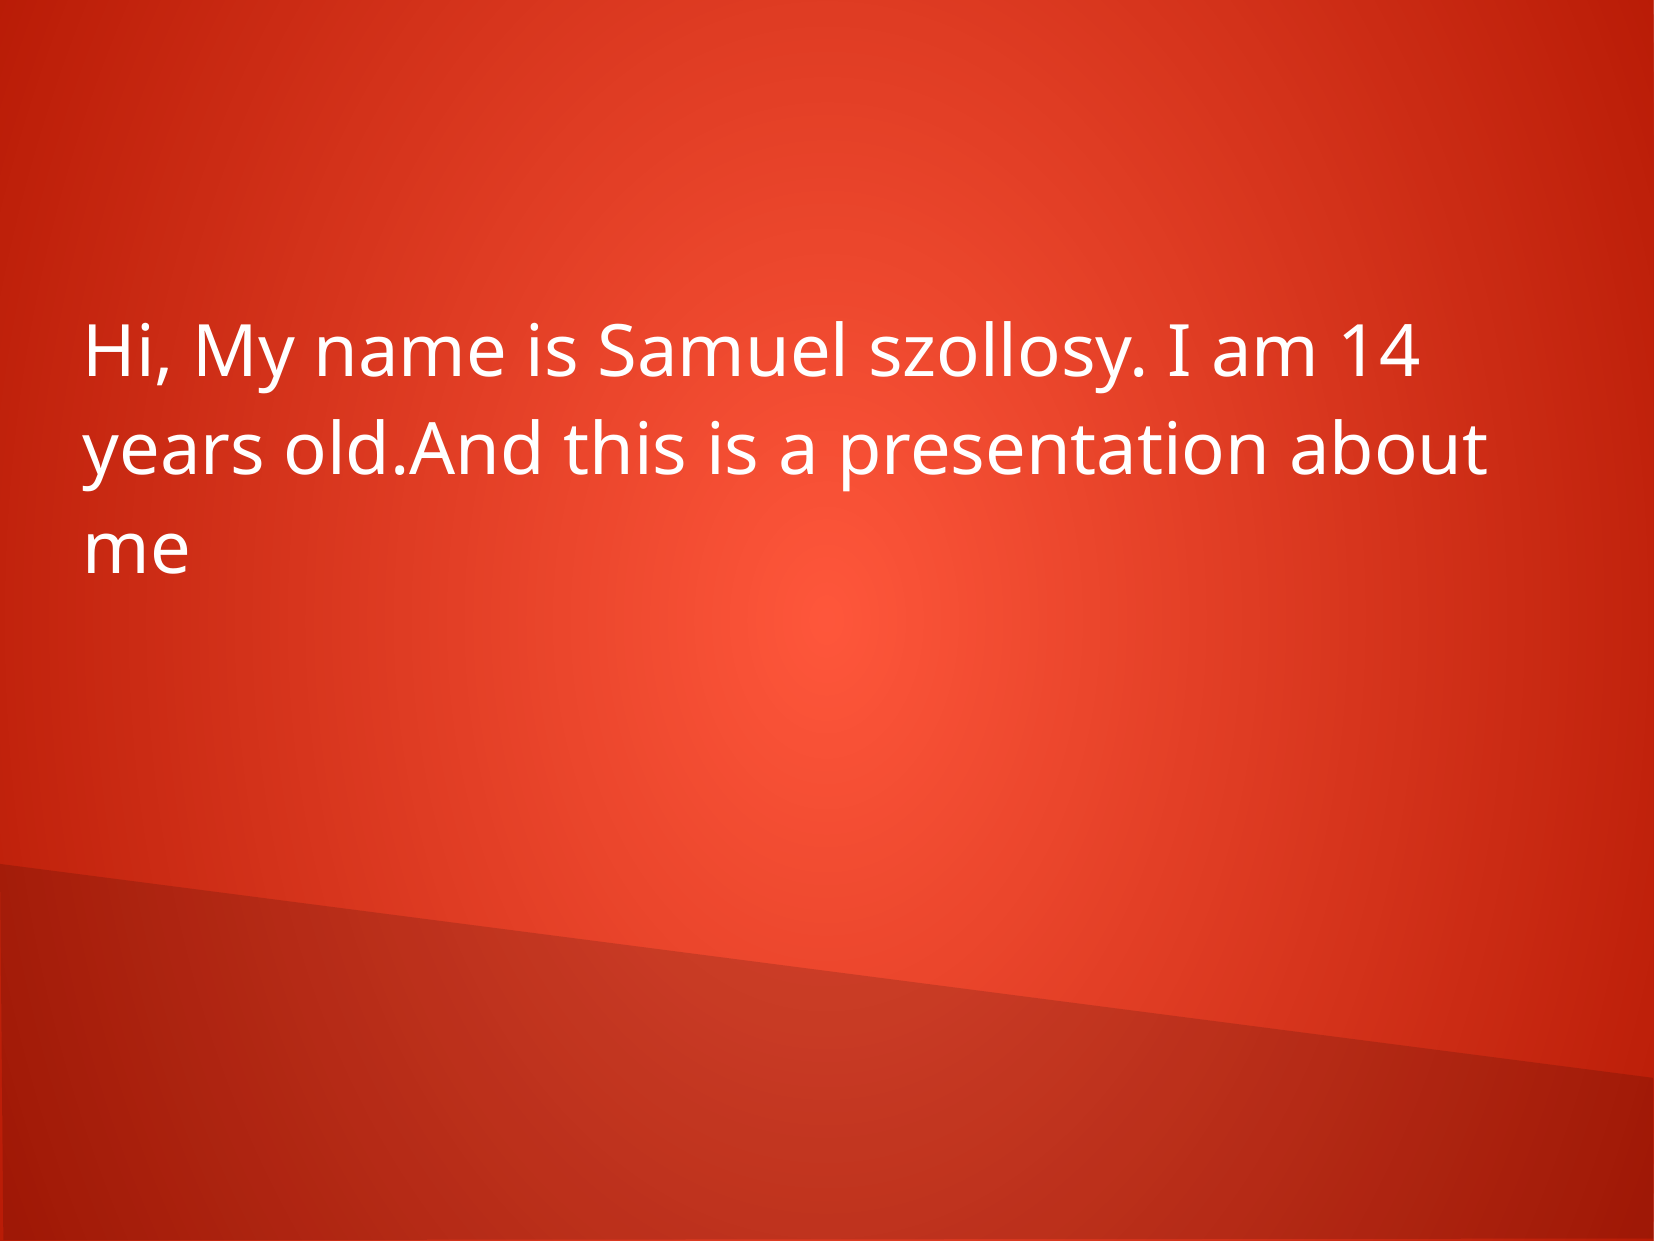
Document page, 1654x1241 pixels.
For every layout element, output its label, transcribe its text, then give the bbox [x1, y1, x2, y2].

list Hi, My name is Samuel szollosy. I am 14 years old.And this is a presentation about me [82, 299, 1571, 1019]
